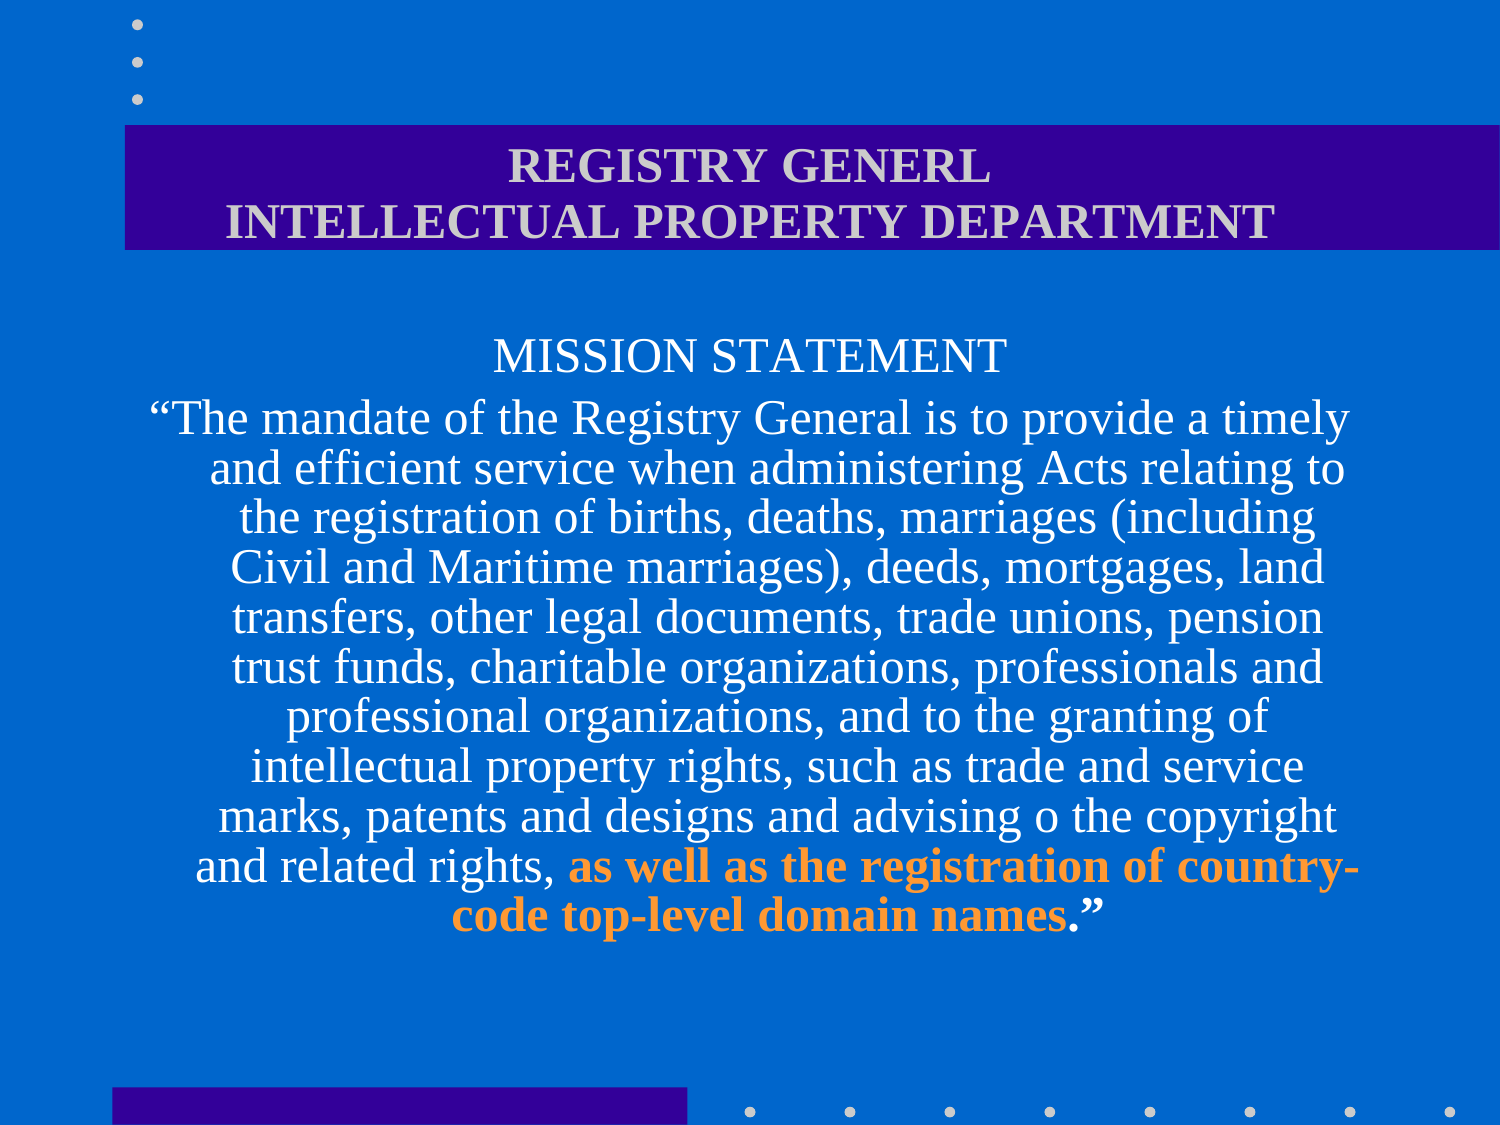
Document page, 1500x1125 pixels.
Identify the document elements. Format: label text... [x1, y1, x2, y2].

list MISSION STATEMENT “The mandate of the Registry General is to provide a timely and efficient service when administering Acts relating to the registration of births, deaths, marriages (including Civil and Maritime marriages), deeds, mortgages, land transfers, other legal documents, trade unions, pension trust funds, charitable organizations, professionals and professional organizations, and to the granting of intellectual property rights, such as trade and service marks, patents and designs and advising o the copyright and related rights, as well as the registration of country-code top-level domain names.” [112, 324, 1388, 1001]
title REGISTRY GENERL INTELLECTUAL PROPERTY DEPARTMENT [112, 99, 1388, 288]
